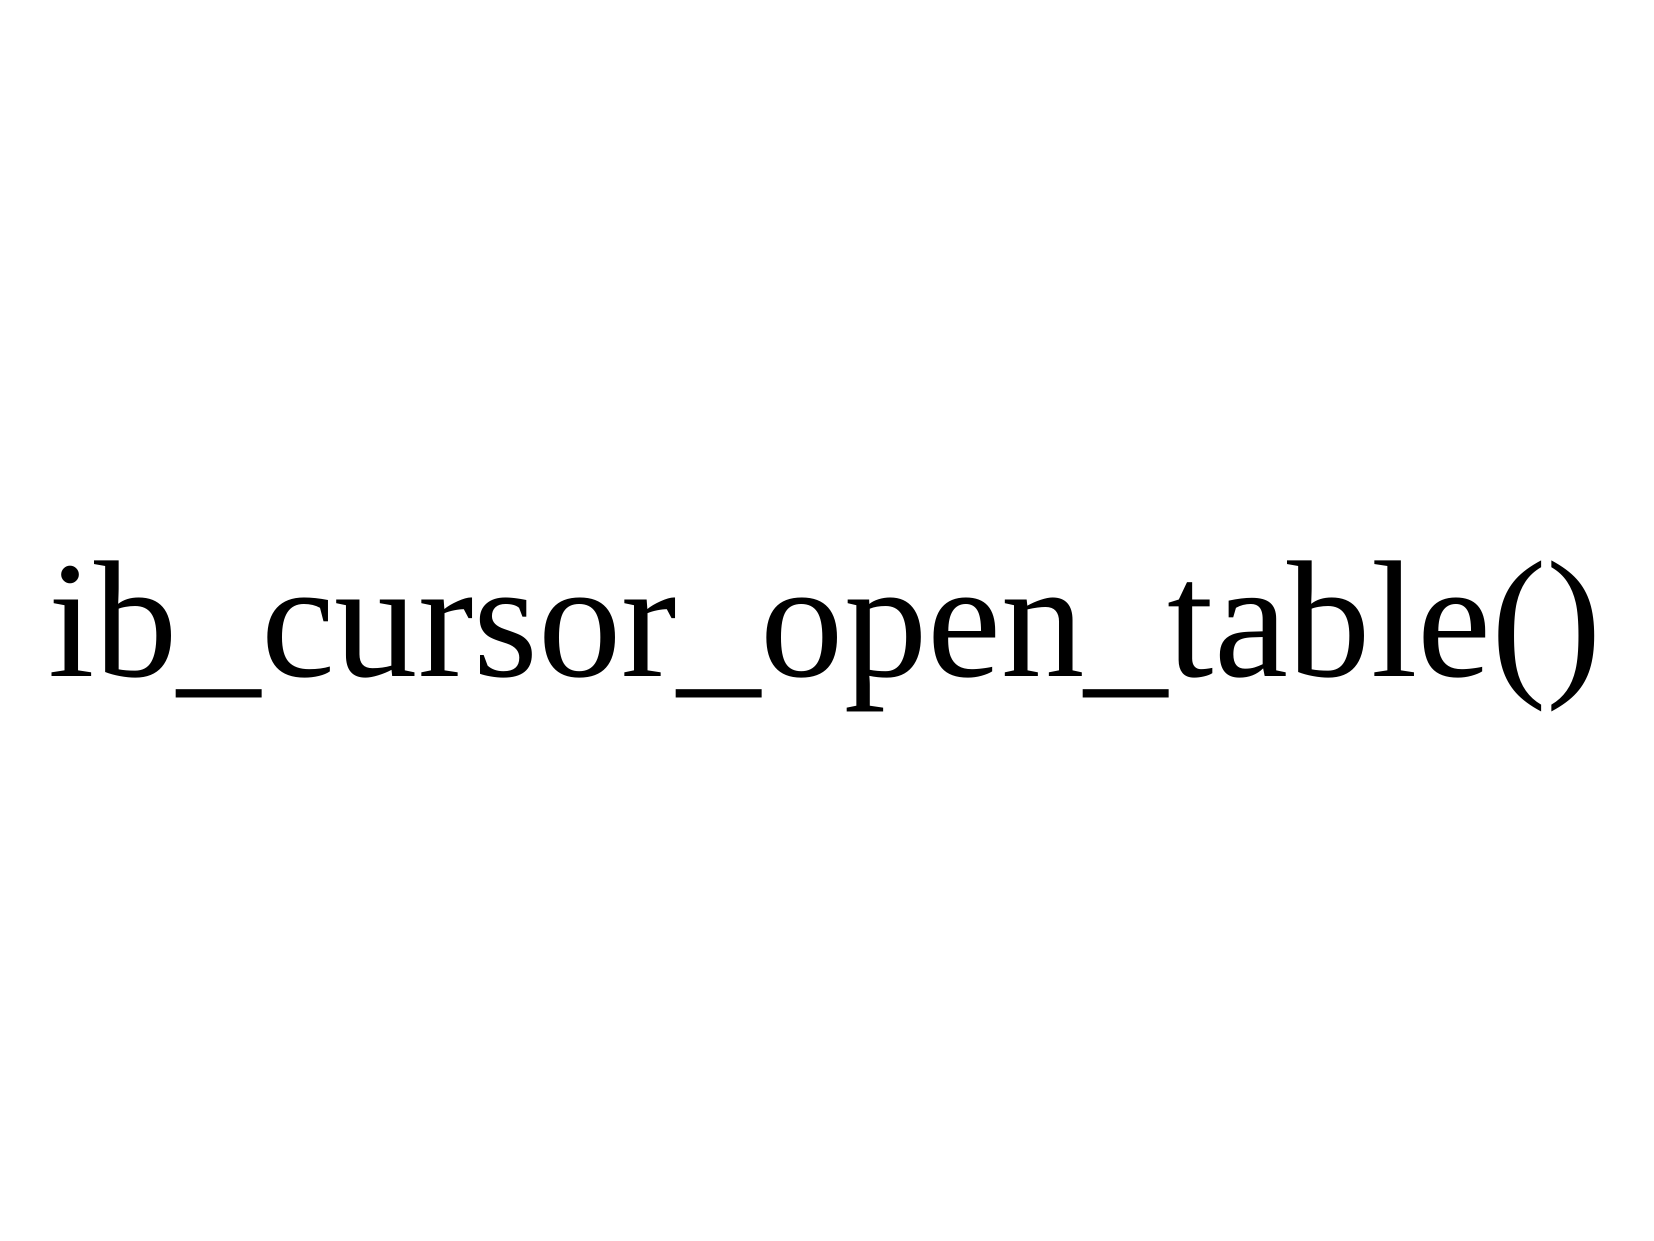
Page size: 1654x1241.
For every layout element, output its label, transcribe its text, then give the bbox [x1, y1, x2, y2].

title ib_cursor_open_table() [0, 516, 1654, 724]
